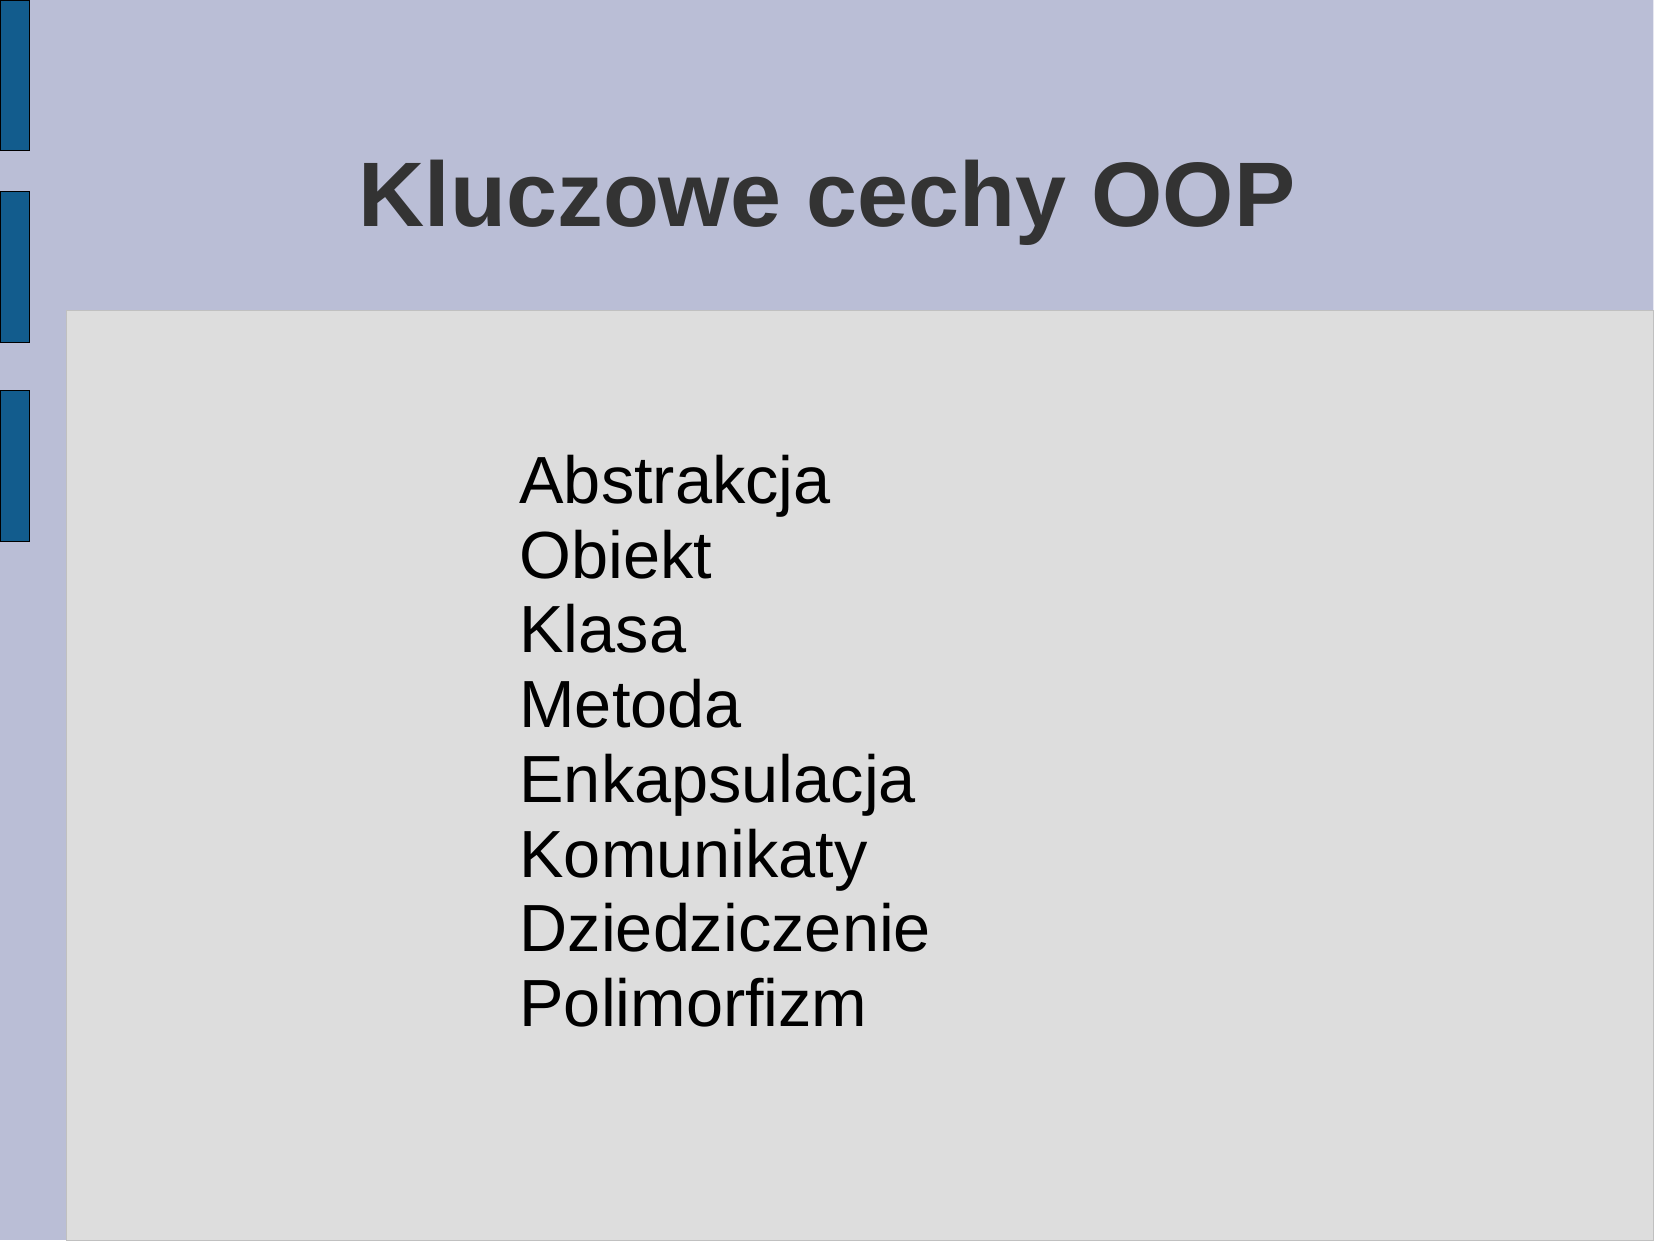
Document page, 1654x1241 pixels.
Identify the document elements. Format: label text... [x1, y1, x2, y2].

title Kluczowe cechy OOP [121, 91, 1534, 299]
list Abstrakcja Obiekt Klasa Metoda Enkapsulacja Komunikaty Dziedziczenie Polimorfizm [501, 442, 1241, 1042]
